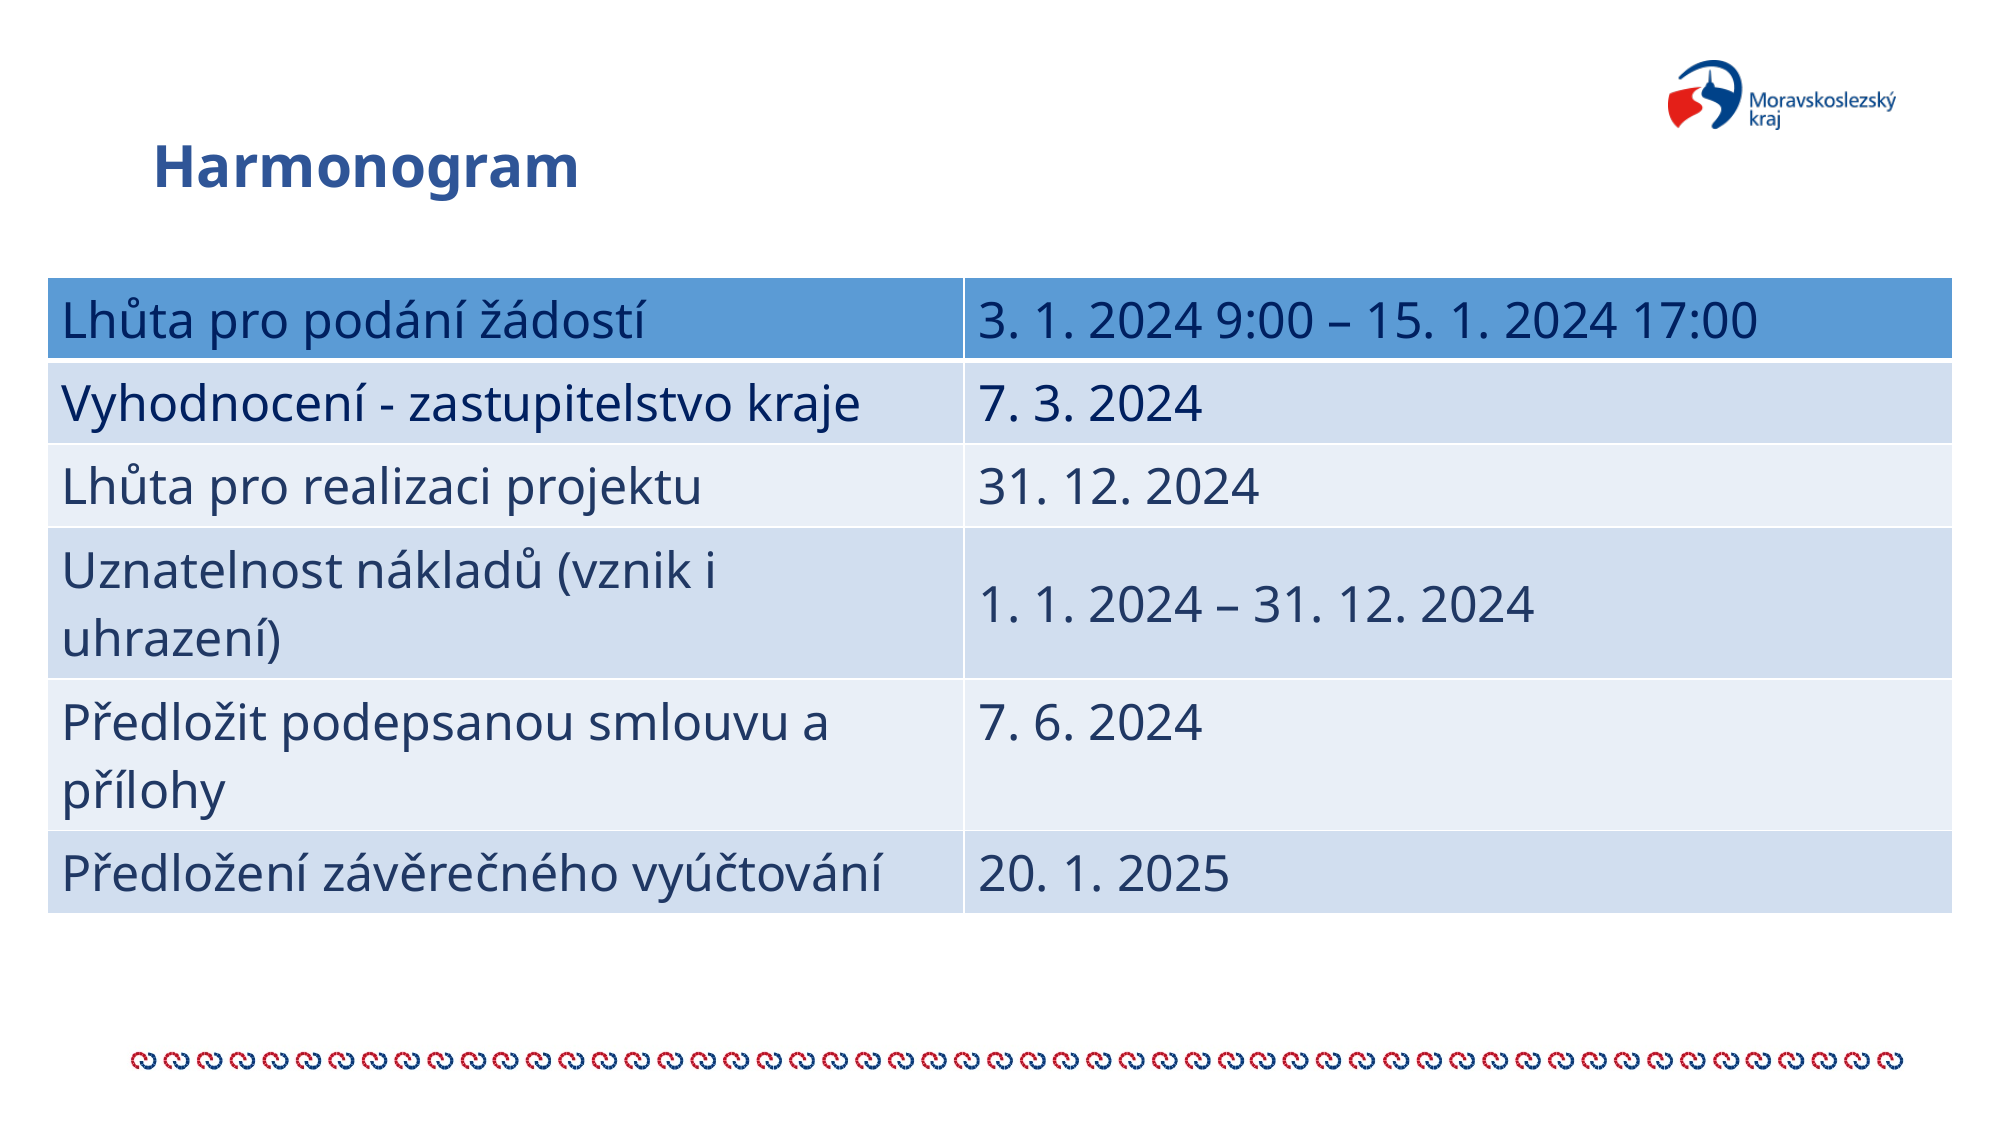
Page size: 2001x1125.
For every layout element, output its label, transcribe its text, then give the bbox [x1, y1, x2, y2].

table_cell Předložení závěrečného vyúčtování [48, 831, 963, 913]
table_cell Předložit podepsanou smlouvu a přílohy [48, 680, 963, 830]
picture [1668, 60, 1896, 130]
table_cell Lhůta pro realizaci projektu [48, 445, 963, 526]
table_cell 31. 12. 2024 [965, 445, 1952, 526]
picture [63, 1032, 1985, 1087]
table_cell 1. 1. 2024 – 31. 12. 2024 [965, 528, 1952, 678]
table_cell 7. 6. 2024 [965, 680, 1952, 830]
table_cell 7. 3. 2024 [965, 363, 1952, 443]
table_header 3. 1. 2024 9:00 – 15. 1. 2024 17:00 [965, 278, 1952, 358]
table_cell Uznatelnost nákladů (vznik i uhrazení) [48, 528, 963, 678]
table_cell 20. 1. 2025 [965, 831, 1952, 913]
table_header Lhůta pro podání žádostí [48, 278, 963, 358]
table_cell Vyhodnocení - zastupitelstvo kraje [48, 363, 963, 443]
title Harmonogram [137, 59, 1863, 276]
